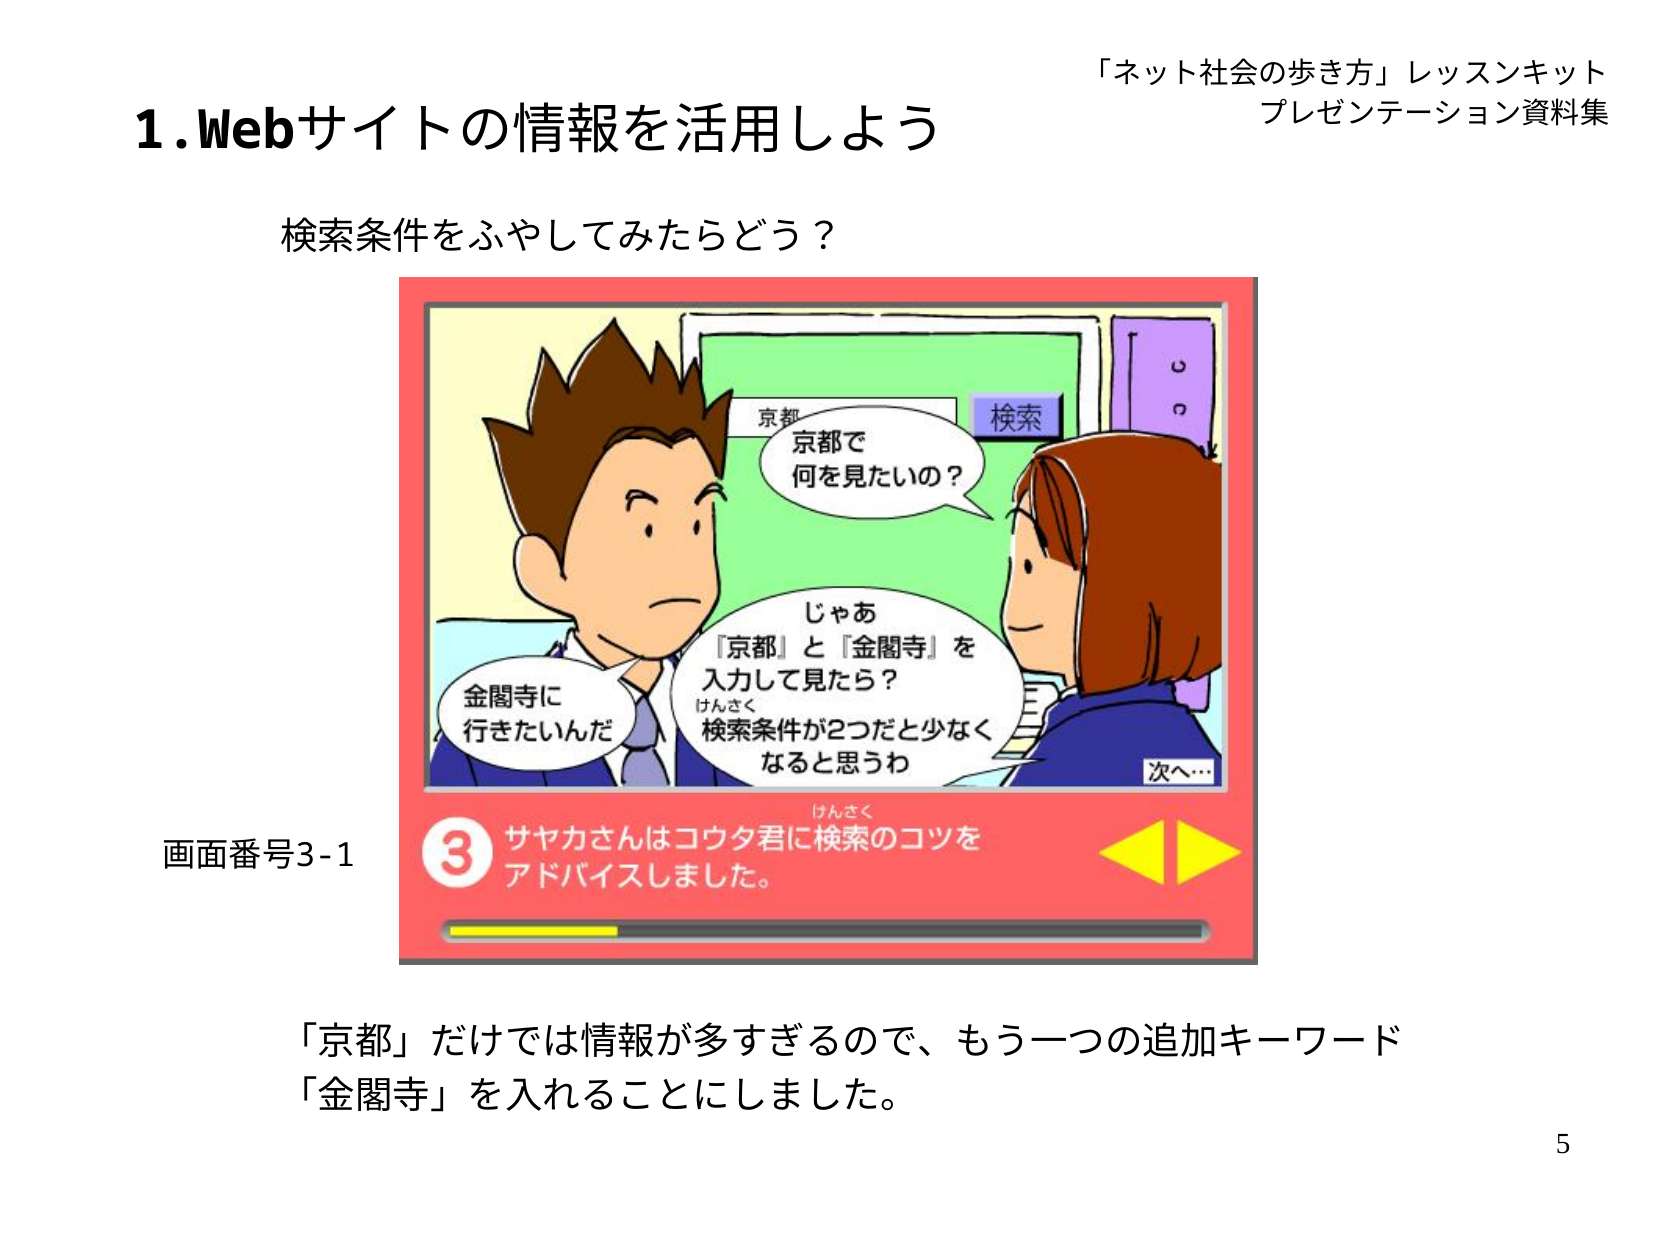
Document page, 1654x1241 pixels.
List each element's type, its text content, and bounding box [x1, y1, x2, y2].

picture [399, 277, 1258, 965]
text_box 1.Webサイトの情報を活用しよう [118, 88, 1093, 169]
text_box 画面番号3-1 [147, 826, 384, 882]
text_box 「ネット社会の歩き方」レッスンキット プレゼンテーション資料集 [1062, 44, 1625, 139]
text_box 検索条件をふやしてみたらどう？ [265, 206, 945, 267]
text_box 「京都」だけでは情報が多すぎるので、もう一つの追加キーワード「金閣寺」を入れることにしました。 [265, 1003, 1447, 1128]
